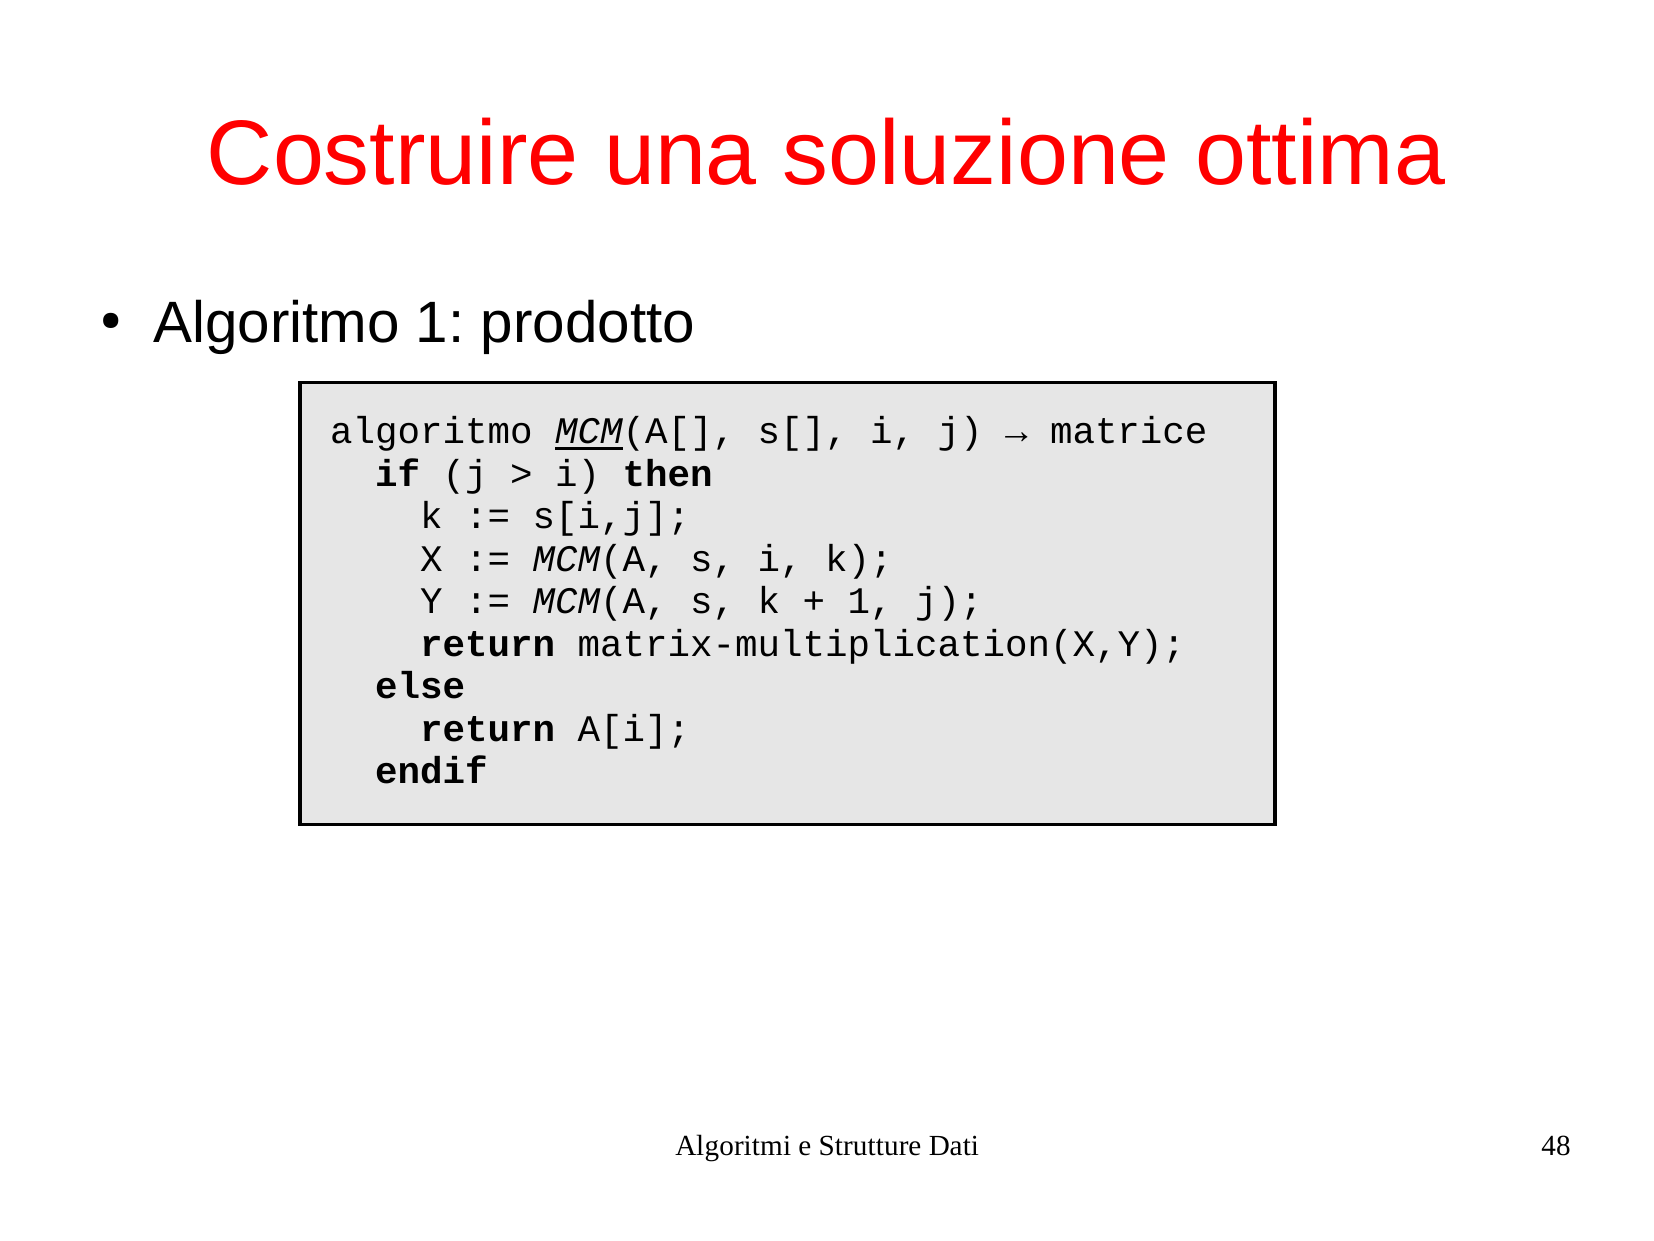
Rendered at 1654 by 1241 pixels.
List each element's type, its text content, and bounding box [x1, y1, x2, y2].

title Costruire una soluzione ottima [82, 49, 1571, 257]
list Algoritmo 1: prodotto [82, 290, 1571, 1109]
text_box algoritmo MCM(A[], s[], i, j) → matrice if (j > i) then k := s[i,j]; X := MCM(A, s, i, k); Y := MCM(A, s, k + 1, j); return matrix-multiplication(X,Y); else return A[i]; endif [300, 382, 1276, 825]
